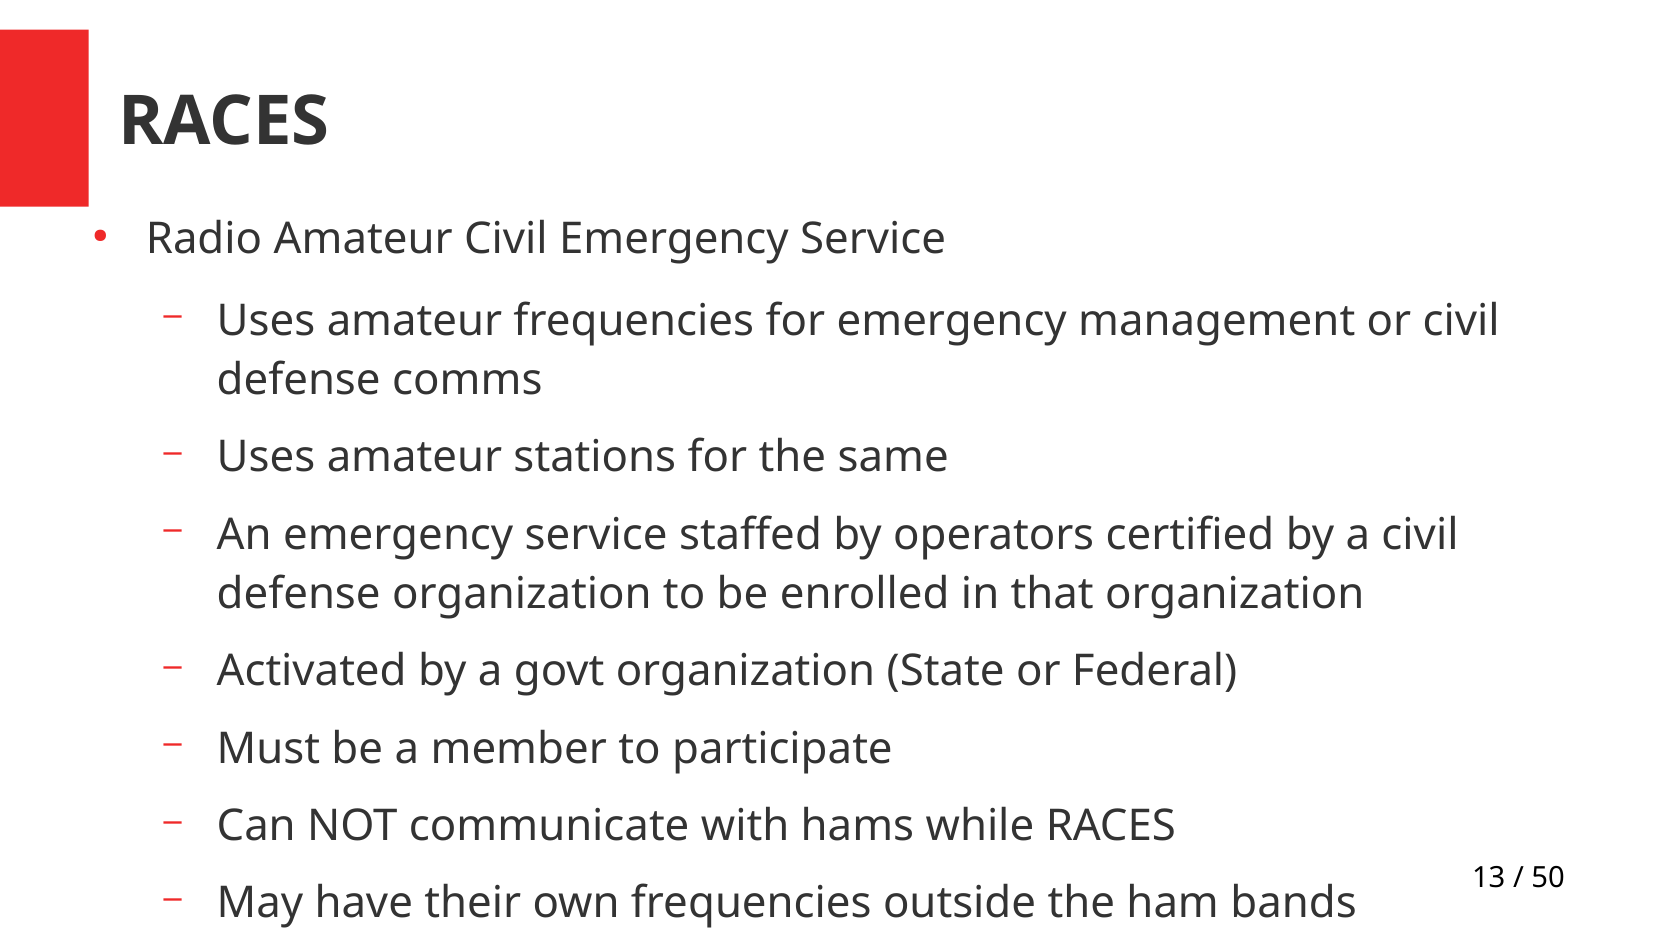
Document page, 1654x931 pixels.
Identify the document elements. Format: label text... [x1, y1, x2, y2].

list Radio Amateur Civil Emergency Service Uses amateur frequencies for emergency management or civil defense comms Uses amateur stations for the same An emergency service staffed by operators certified by a civil defense organization to be enrolled in that organization Activated by a govt organization (State or Federal) Must be a member to participate Can NOT communicate with hams while RACES May have their own frequencies outside the ham bands [75, 206, 1552, 768]
title RACES [118, 29, 1595, 207]
